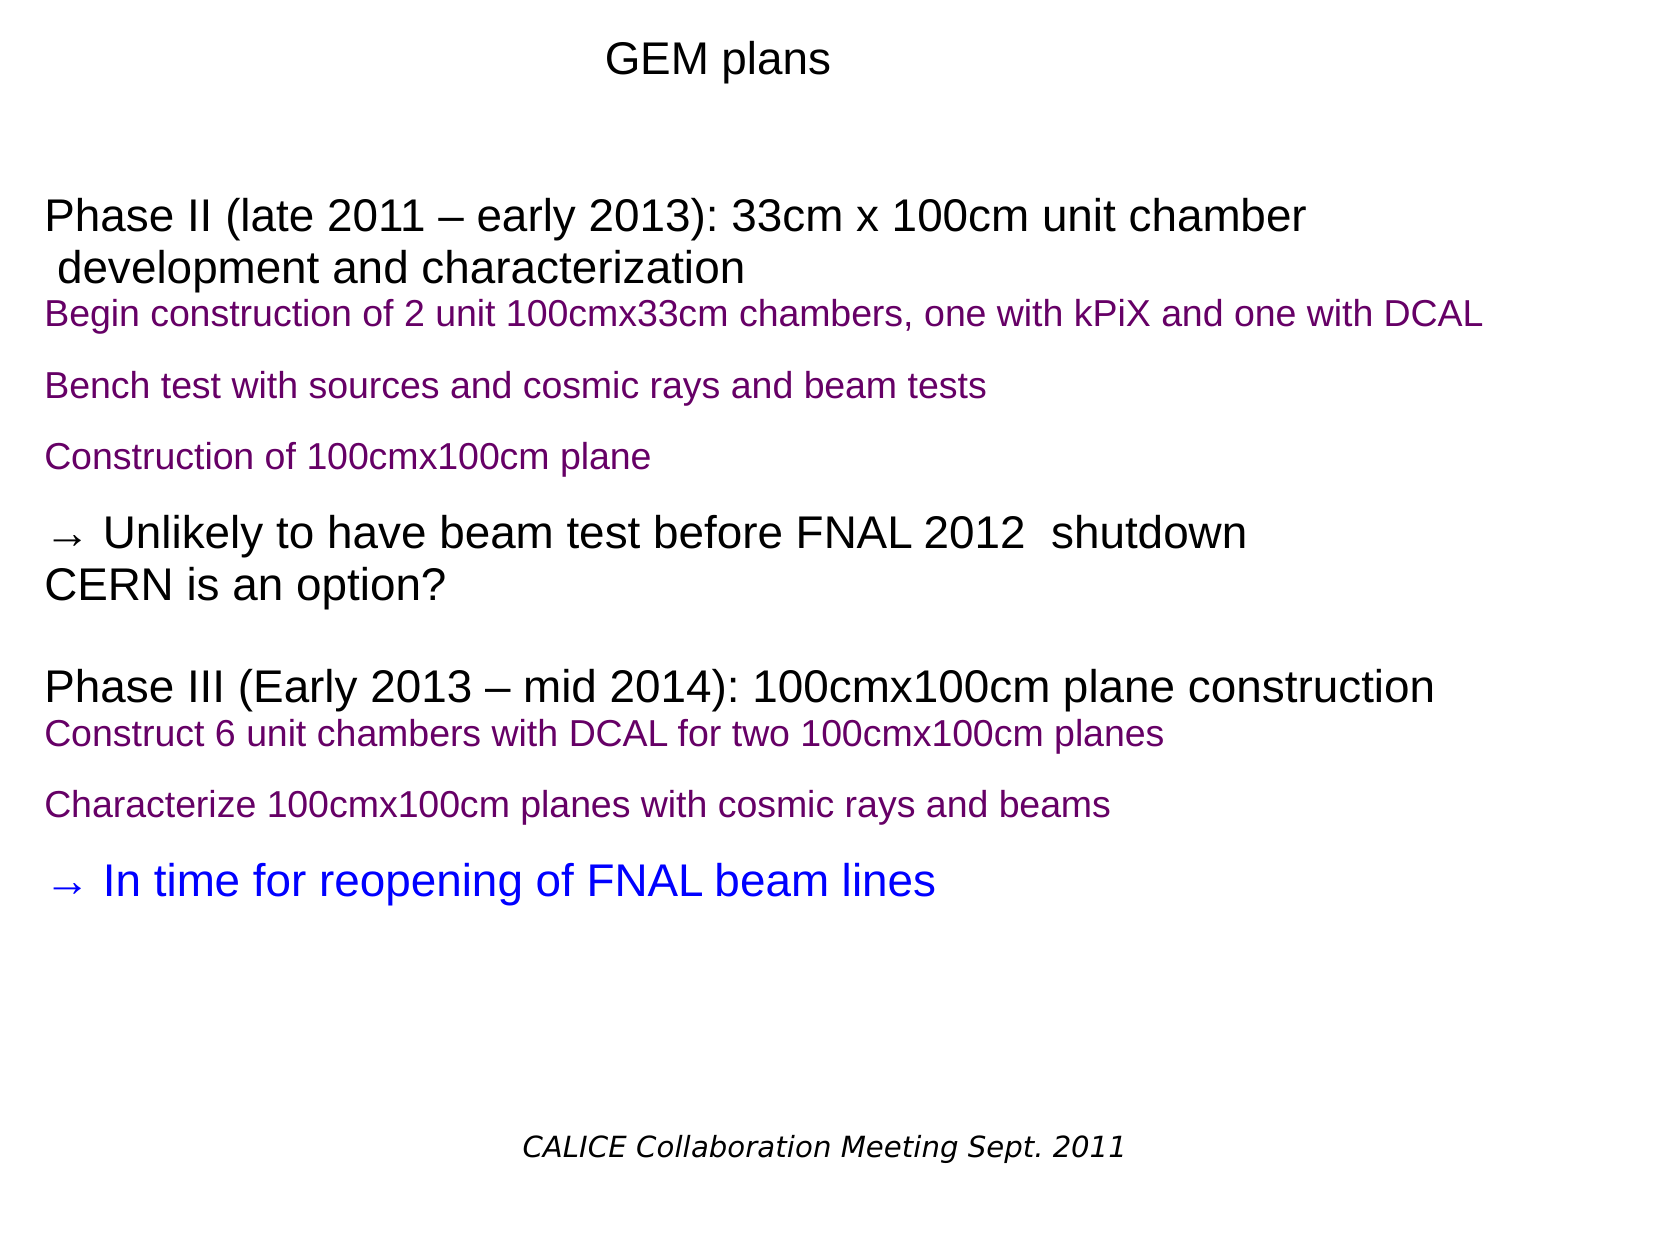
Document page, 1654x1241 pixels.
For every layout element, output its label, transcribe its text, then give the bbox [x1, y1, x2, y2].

text_box Phase II (late 2011 – early 2013): 33cm x 100cm unit chamber development and characterization Begin construction of 2 unit 100cmx33cm chambers, one with kPiX and one with DCAL Bench test with sources and cosmic rays and beam tests Construction of 100cmx100cm plane → Unlikely to have beam test before FNAL 2012 shutdown CERN is an option? Phase III (Early 2013 – mid 2014): 100cmx100cm plane construction Construct 6 unit chambers with DCAL for two 100cmx100cm planes Characterize 100cmx100cm planes with cosmic rays and beams → In time for reopening of FNAL beam lines [29, 182, 1643, 1057]
text_box GEM plans [589, 25, 860, 92]
